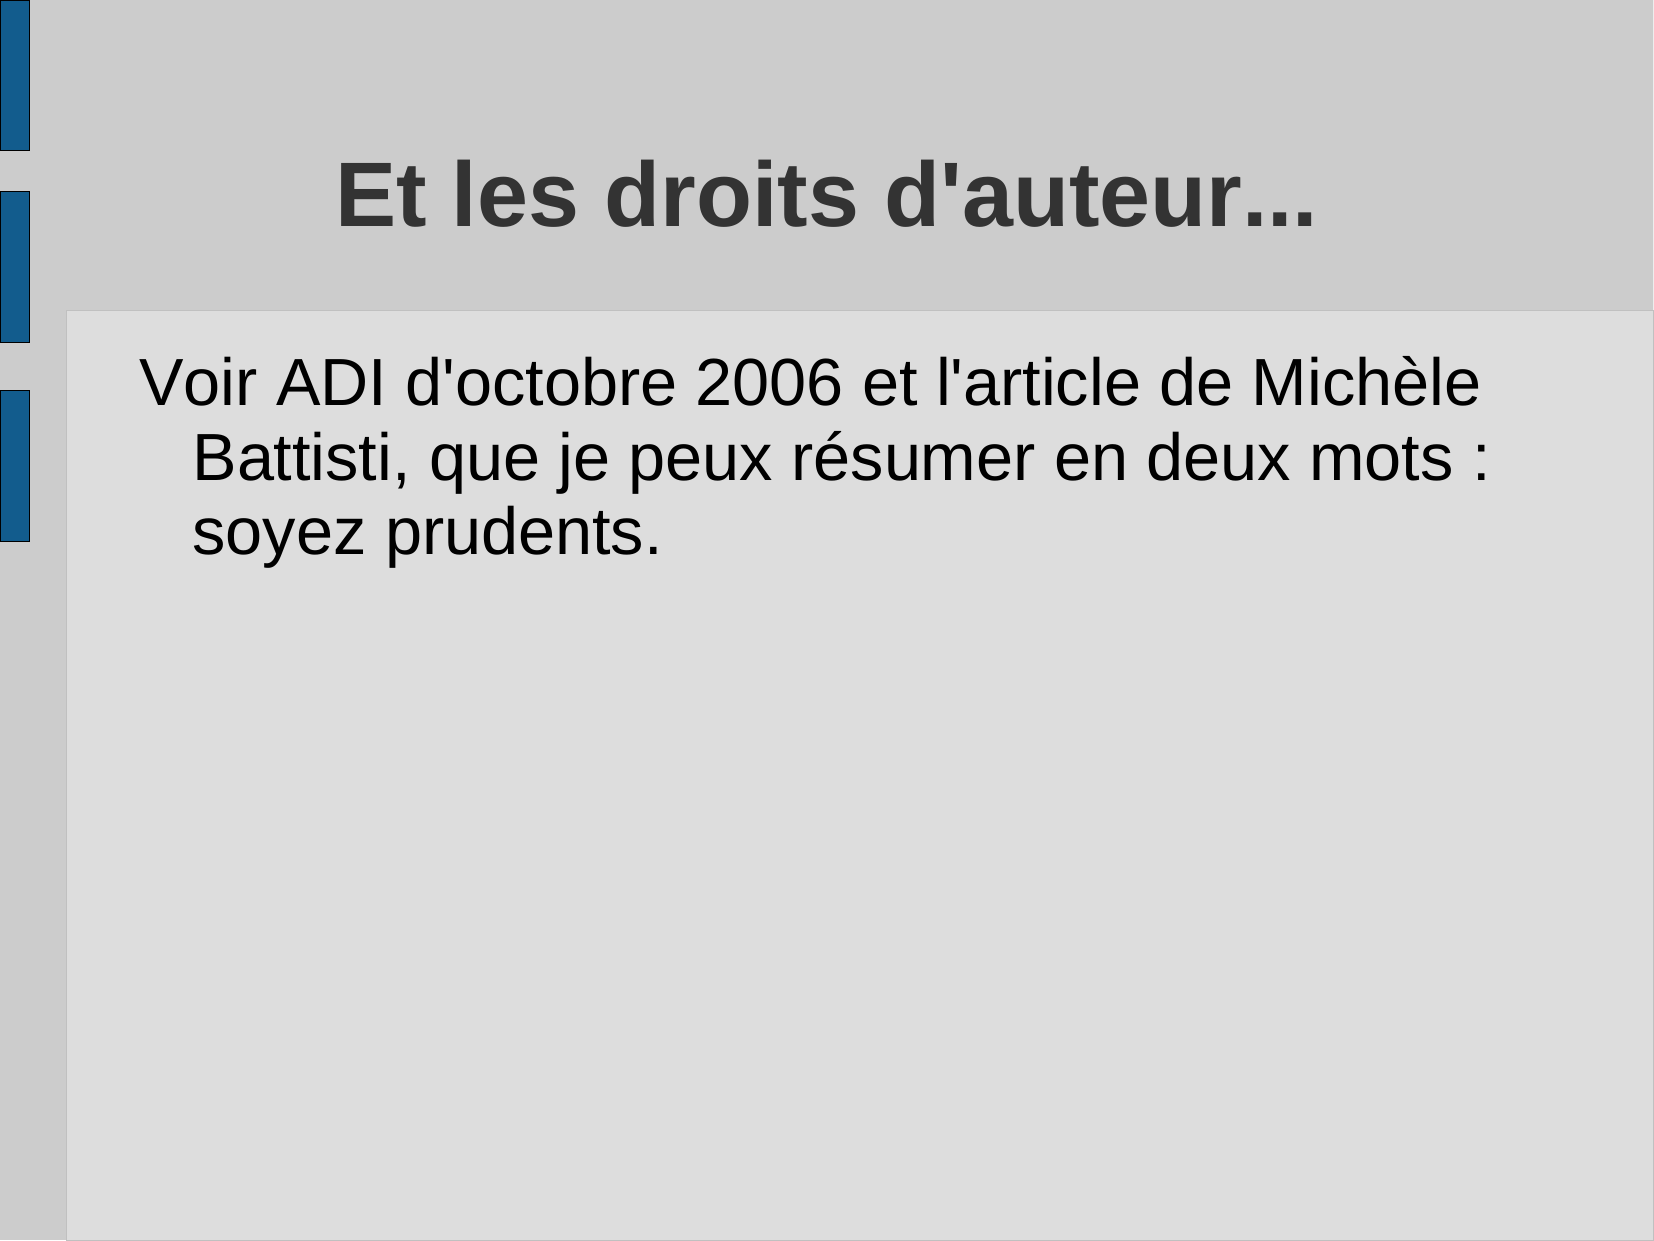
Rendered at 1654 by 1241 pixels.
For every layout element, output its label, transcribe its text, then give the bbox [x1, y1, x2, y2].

title Et les droits d'auteur... [121, 91, 1534, 299]
list Voir ADI d'octobre 2006 et l'article de Michèle Battisti, que je peux résumer en deux mots : soyez prudents. [121, 344, 1534, 1127]
